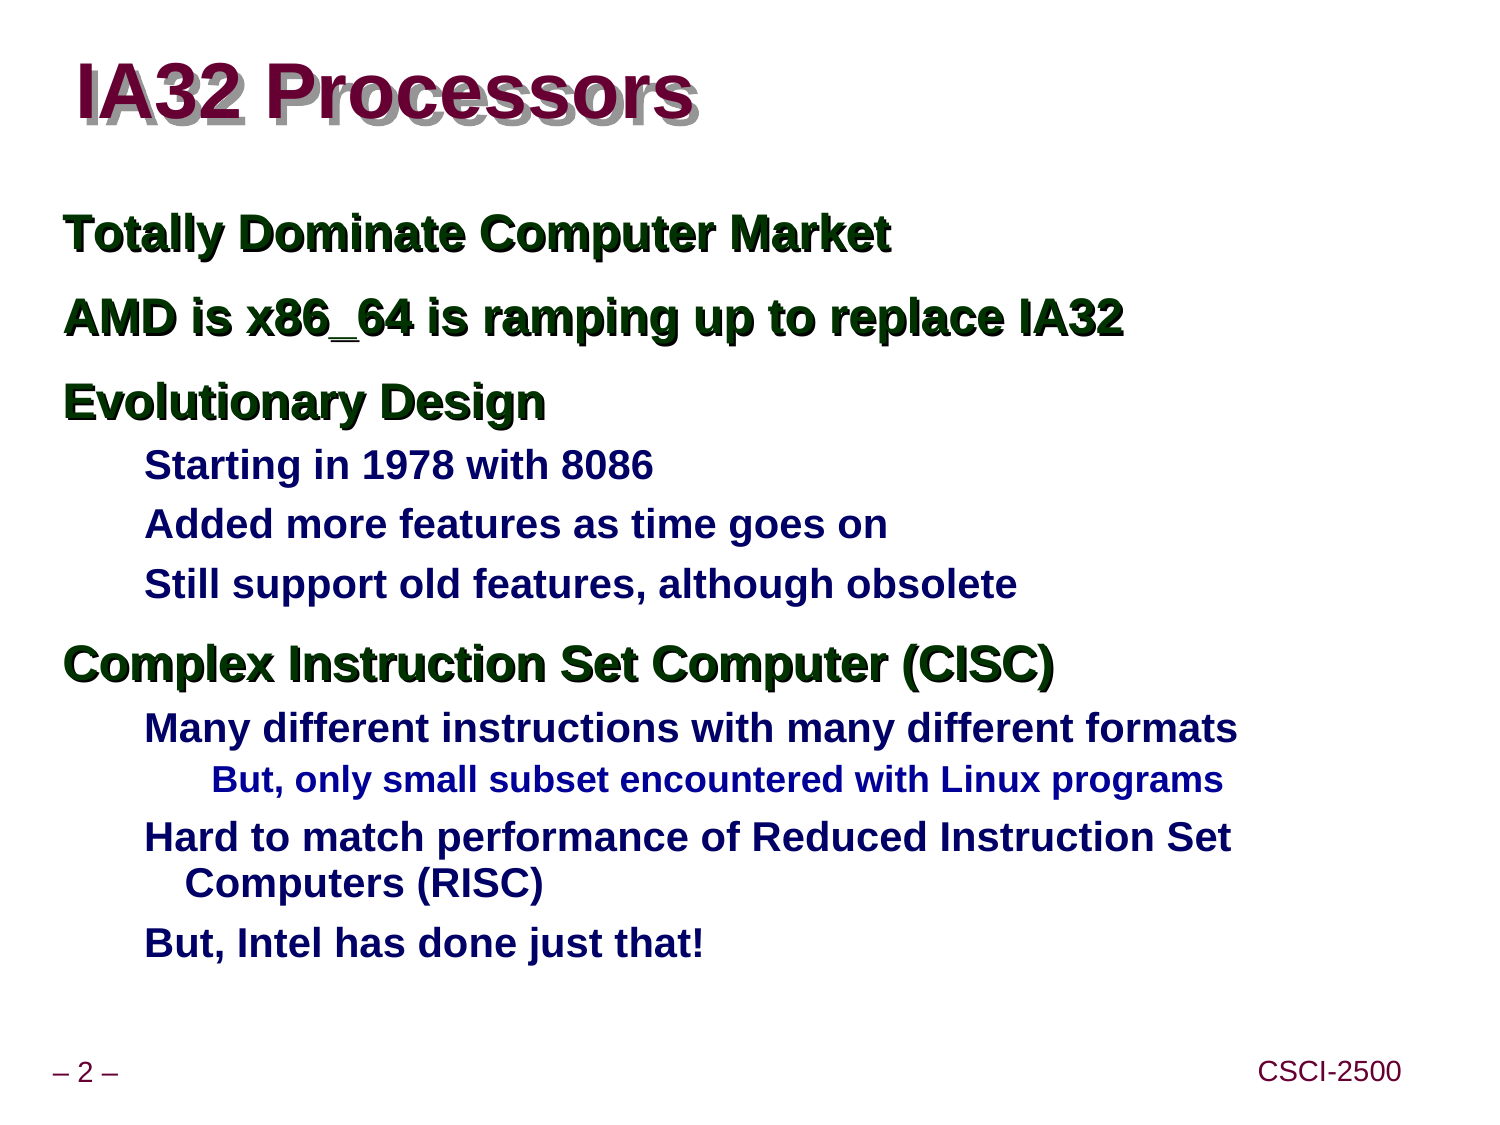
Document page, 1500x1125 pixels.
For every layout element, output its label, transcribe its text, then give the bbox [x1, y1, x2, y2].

list Totally Dominate Computer Market AMD is x86_64 is ramping up to replace IA32 Evolutionary Design Starting in 1978 with 8086 Added more features as time goes on Still support old features, although obsolete Complex Instruction Set Computer (CISC) Many different instructions with many different formats But, only small subset encountered with Linux programs Hard to match performance of Reduced Instruction Set Computers (RISC) But, Intel has done just that! [47, 200, 1411, 1070]
title IA32 Processors [74, 44, 1055, 147]
